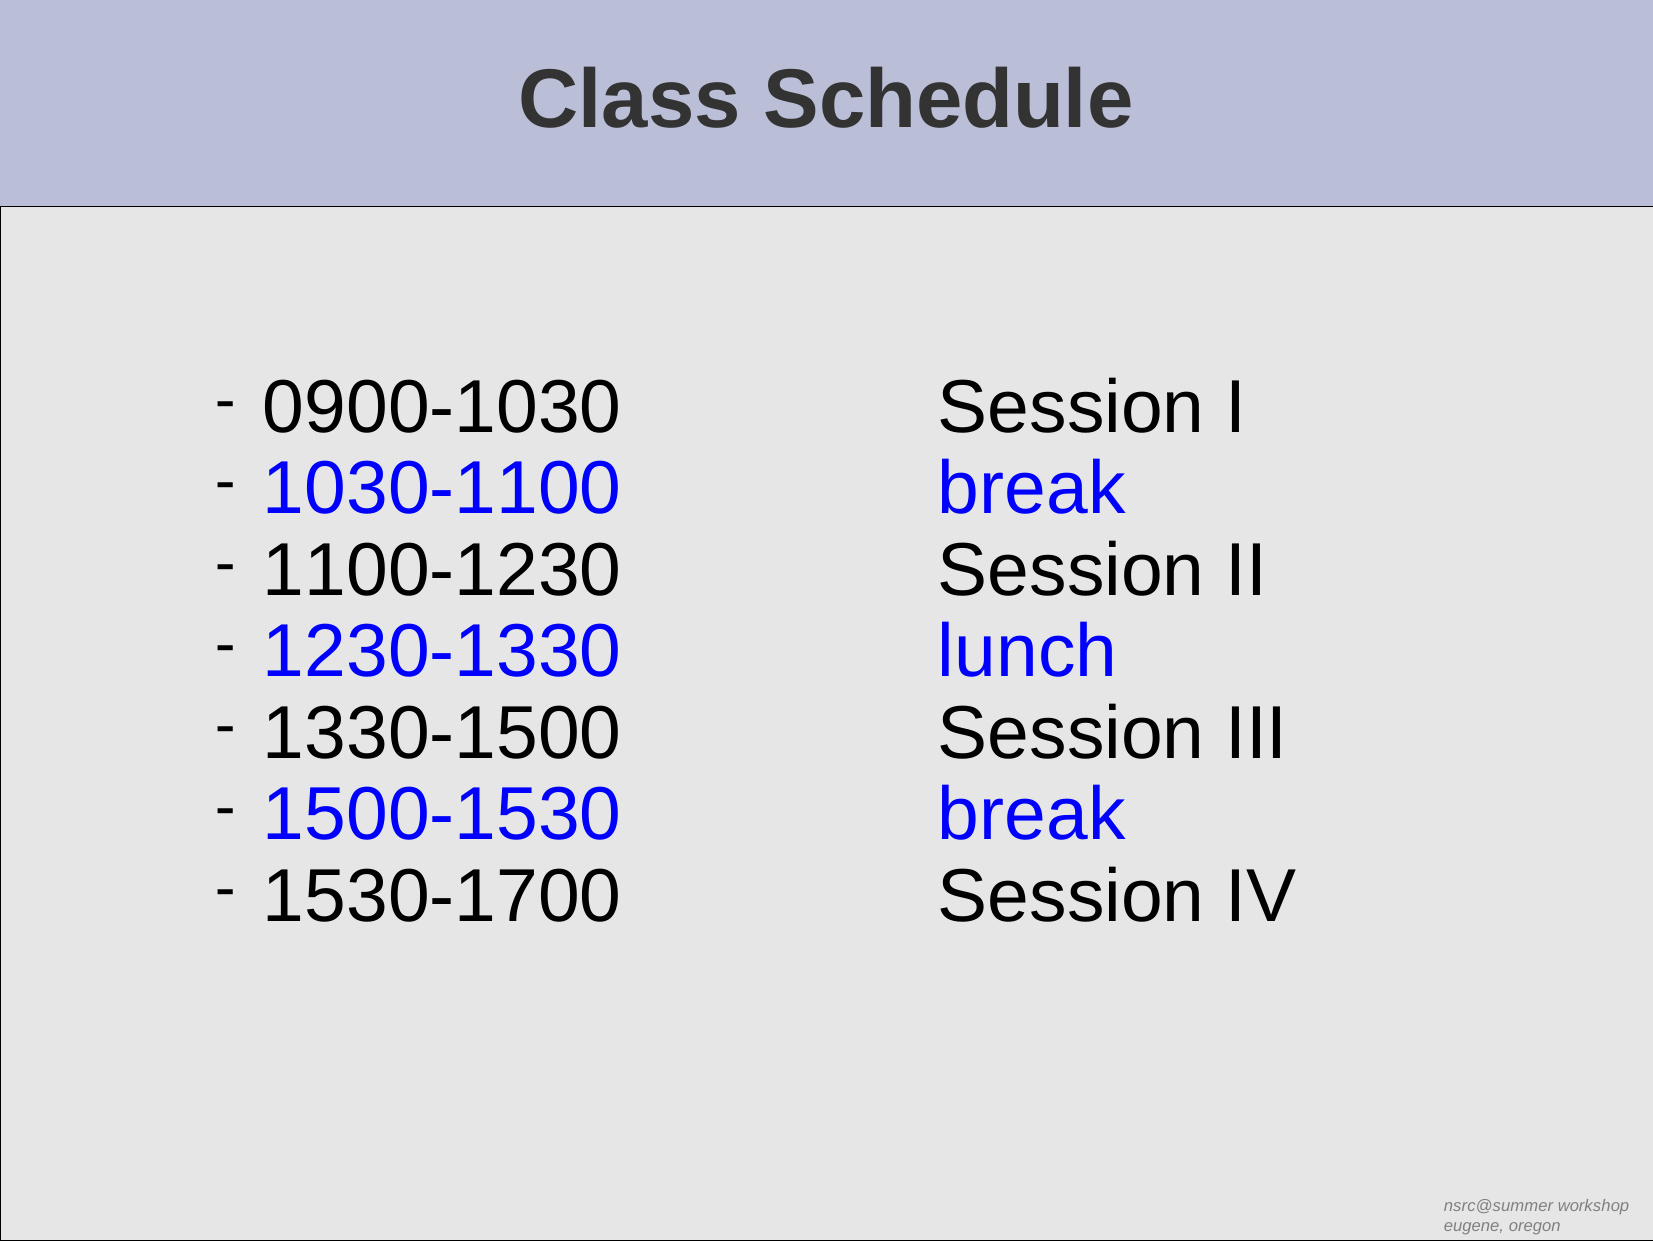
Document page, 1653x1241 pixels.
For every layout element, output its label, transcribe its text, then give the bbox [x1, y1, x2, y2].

list 0900-1030 Session I 1030-1100 break 1100-1230 Session II 1230-1330 lunch 1330-1500 Session III 1500-1530 break 1530-1700 Session IV [121, 280, 1560, 1095]
title Class Schedule [0, 0, 1653, 208]
